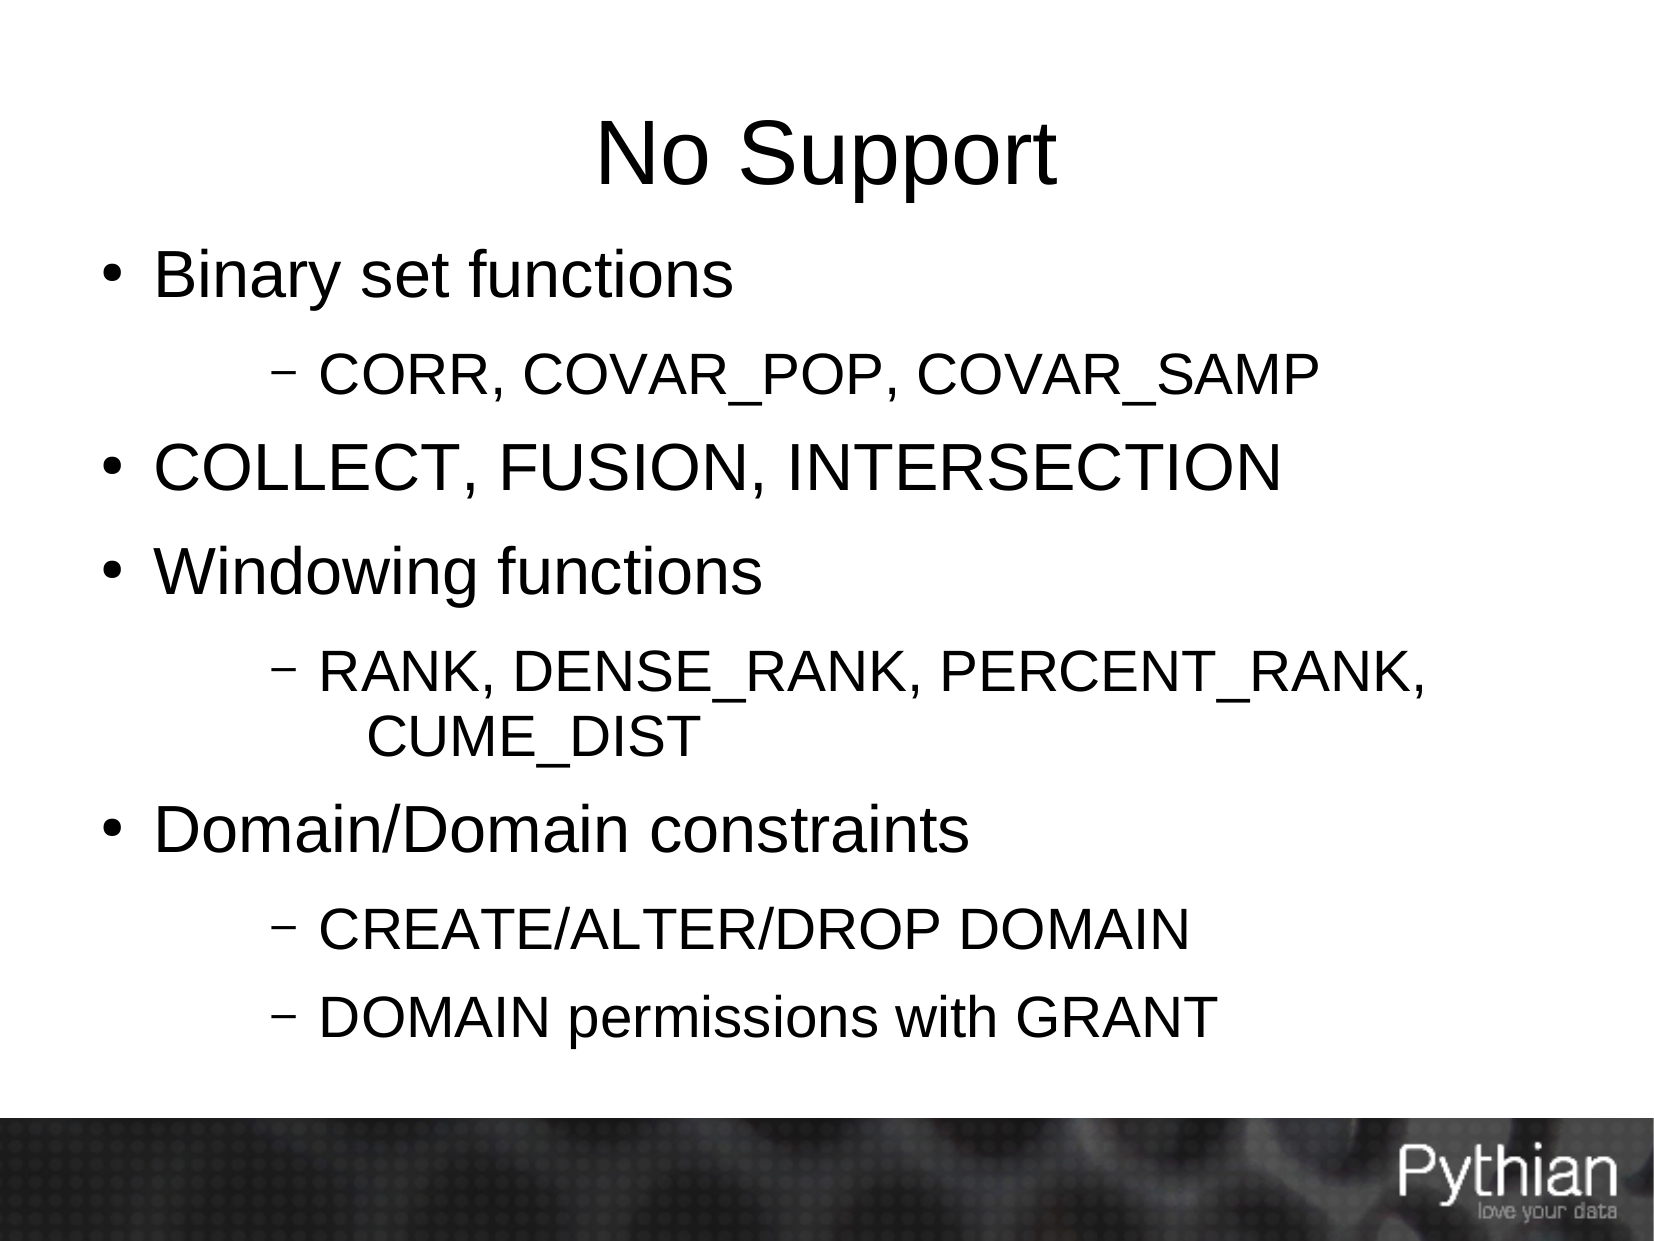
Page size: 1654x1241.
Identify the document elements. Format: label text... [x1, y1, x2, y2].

list Binary set functions CORR, COVAR_POP, COVAR_SAMP COLLECT, FUSION, INTERSECTION Windowing functions RANK, DENSE_RANK, PERCENT_RANK, CUME_DIST Domain/Domain constraints CREATE/ALTER/DROP DOMAIN DOMAIN permissions with GRANT [82, 237, 1571, 1050]
picture [0, 1118, 1654, 1241]
title No Support [82, 49, 1571, 237]
